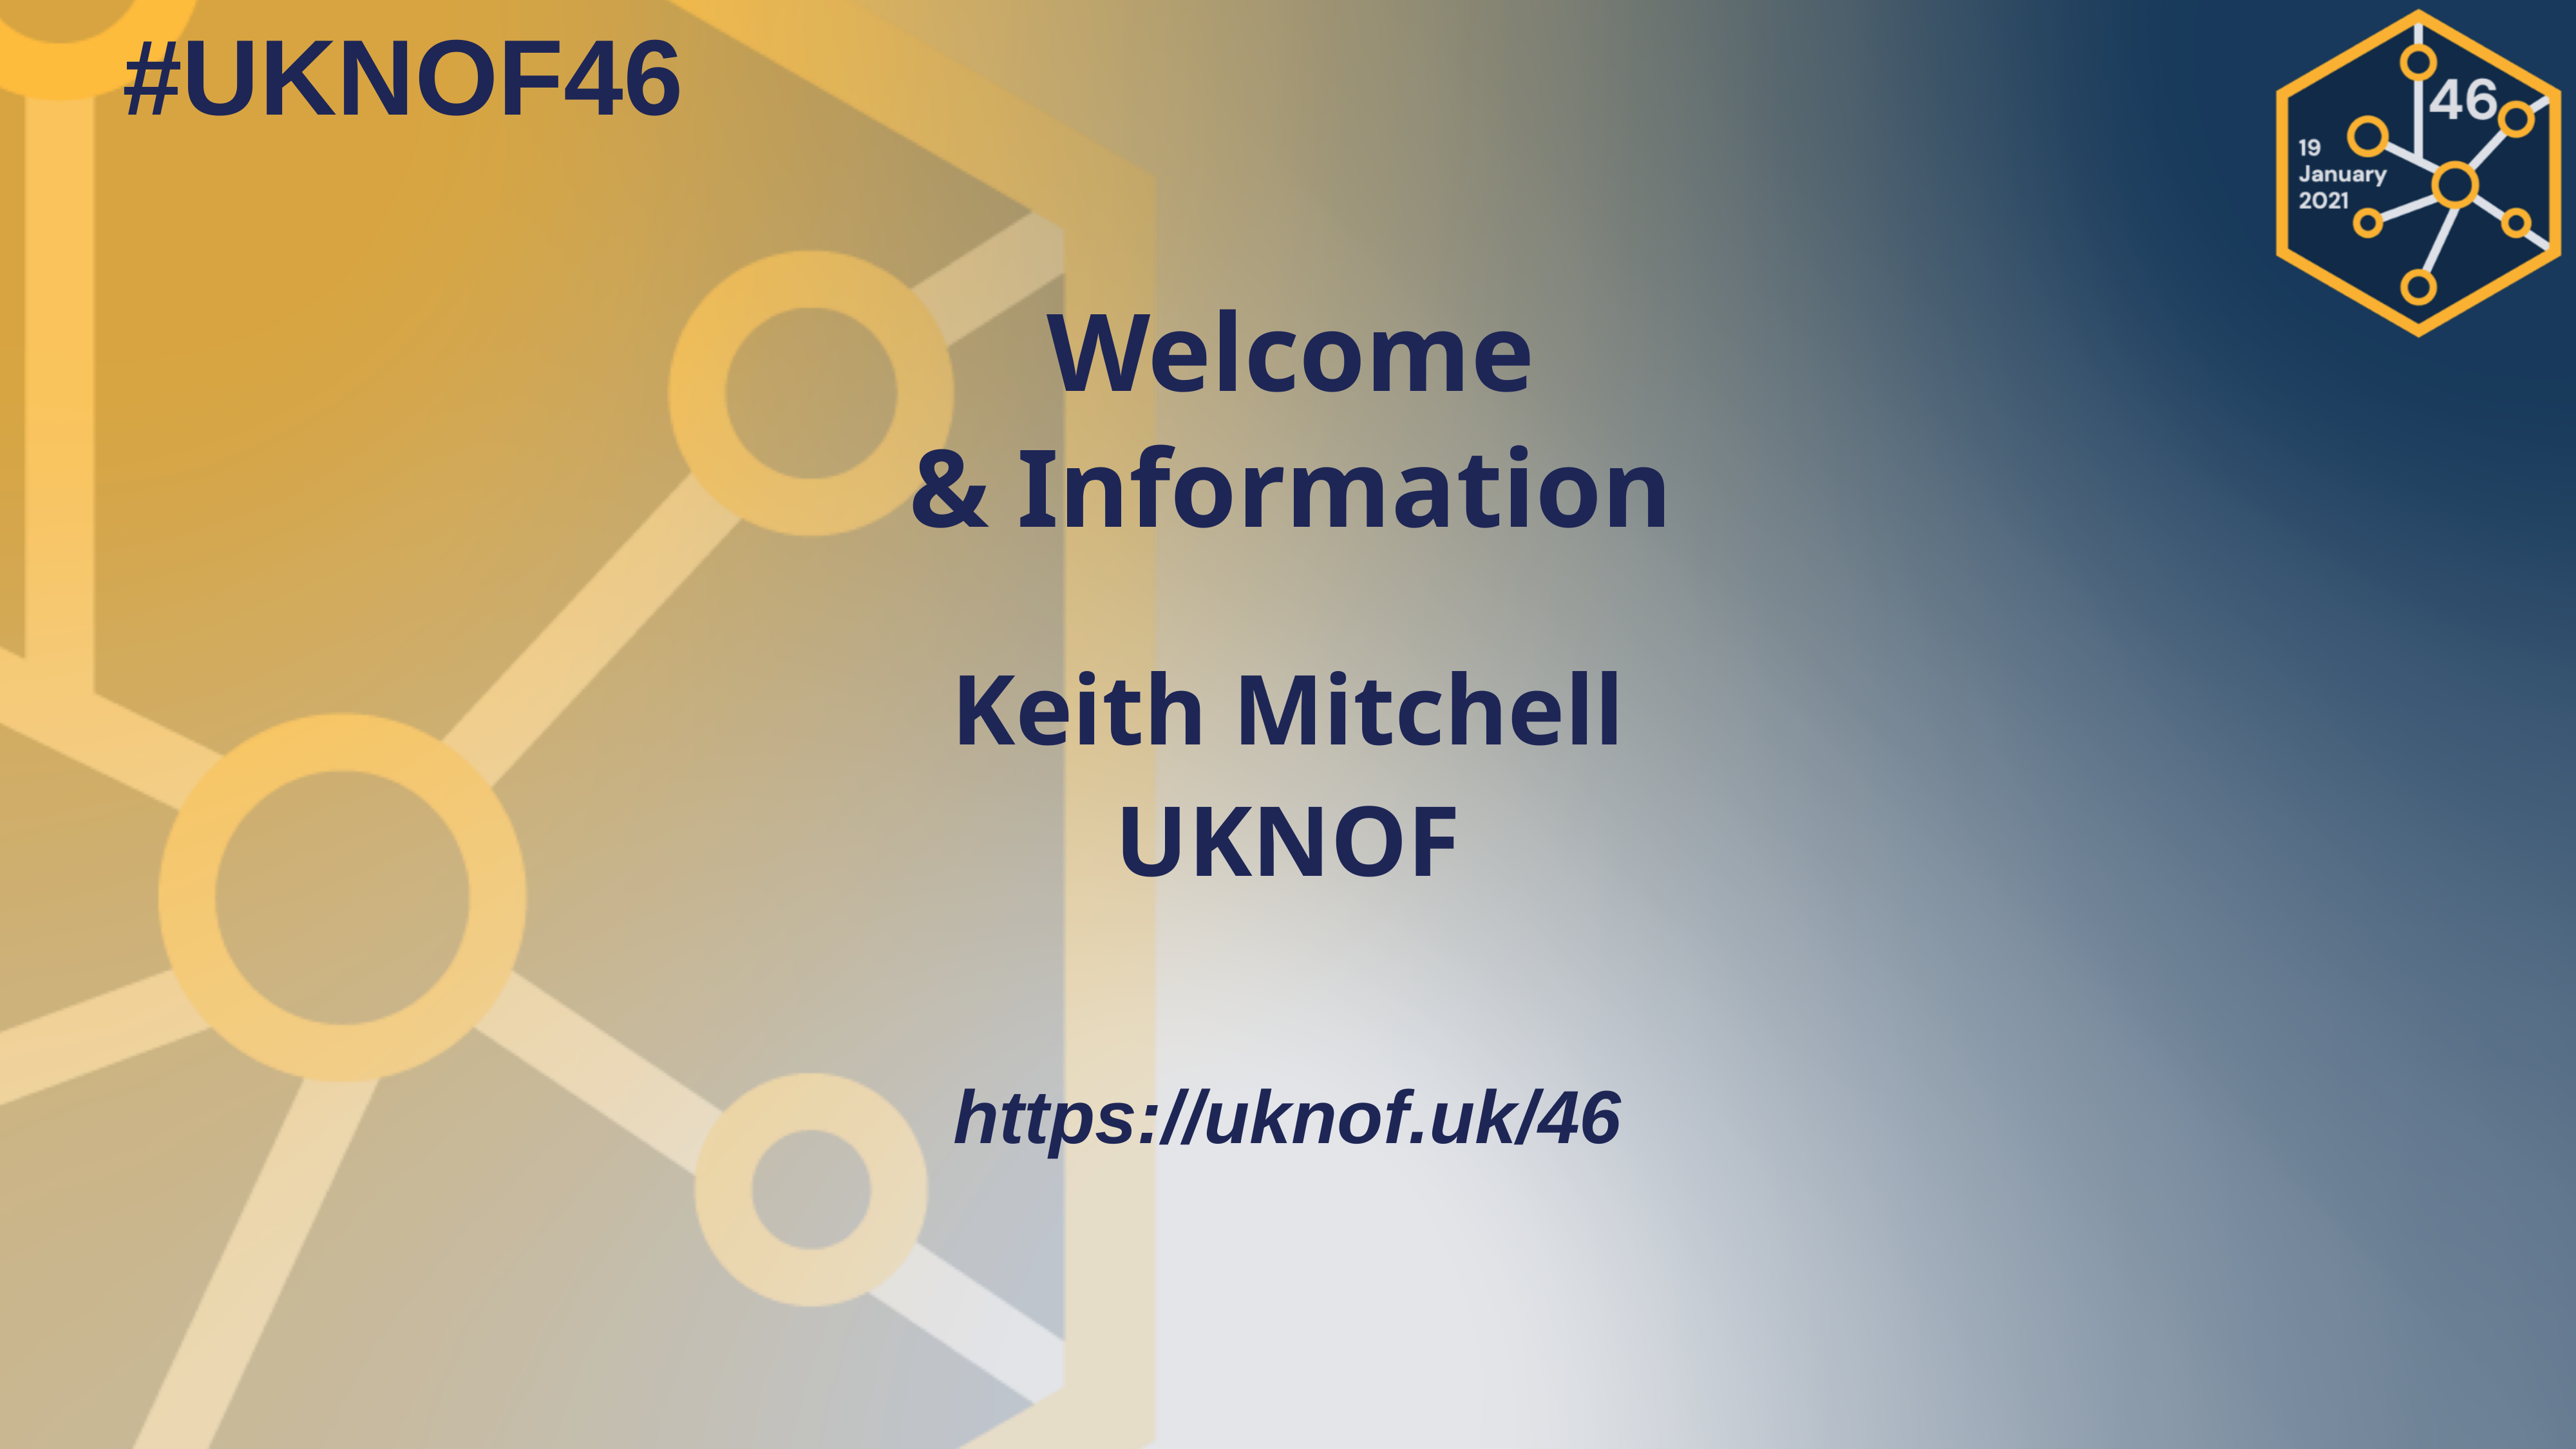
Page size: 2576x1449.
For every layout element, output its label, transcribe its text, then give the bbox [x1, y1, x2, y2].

text_box Keith Mitchell UKNOF [862, 636, 1713, 910]
text_box https://uknof.uk/46 [947, 1062, 1628, 1164]
text_box #UKNOF46 [117, 2, 690, 143]
picture [0, 0, 2576, 1449]
text_box Welcome & Information [899, 278, 1683, 560]
